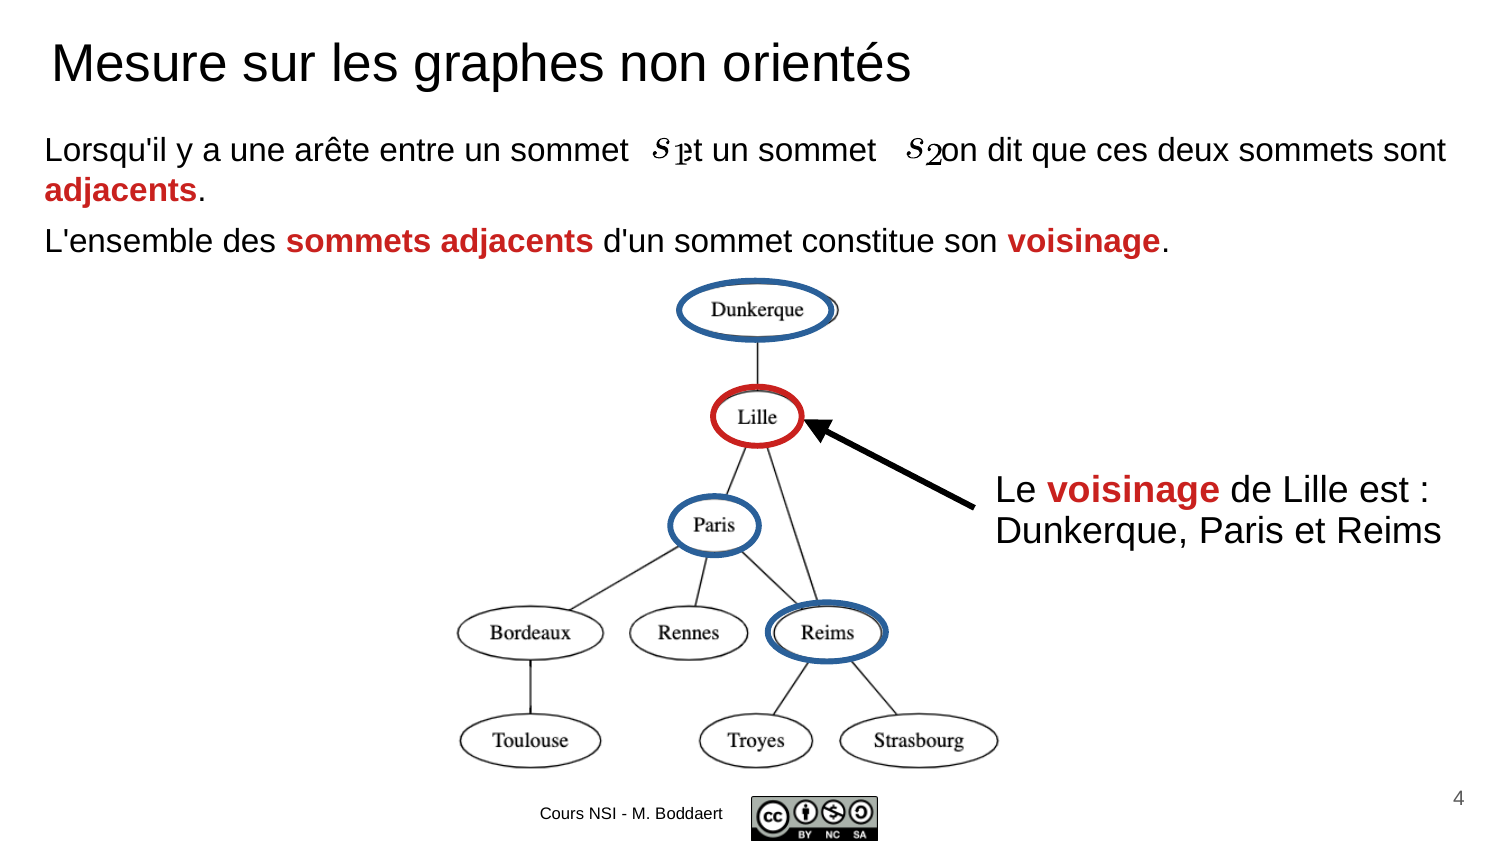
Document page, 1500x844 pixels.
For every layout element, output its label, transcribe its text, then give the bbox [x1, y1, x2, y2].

text_box [906, 137, 942, 165]
picture [683, 284, 828, 336]
text_box Lorsqu'il y a une arête entre un sommet et un sommet , on dit que ces deux sommets sont adjacents. L'ensemble des sommets adjacents d'un sommet constitue son voisinage. [29, 120, 1477, 207]
text_box Le voisinage de Lille est : Dunkerque, Paris et Reims [980, 460, 1450, 563]
text_box [652, 137, 687, 165]
picture [751, 796, 878, 841]
picture [452, 277, 1004, 774]
title Mesure sur les graphes non orientés [51, 13, 1449, 108]
slide_number <numéro> [1389, 764, 1480, 830]
